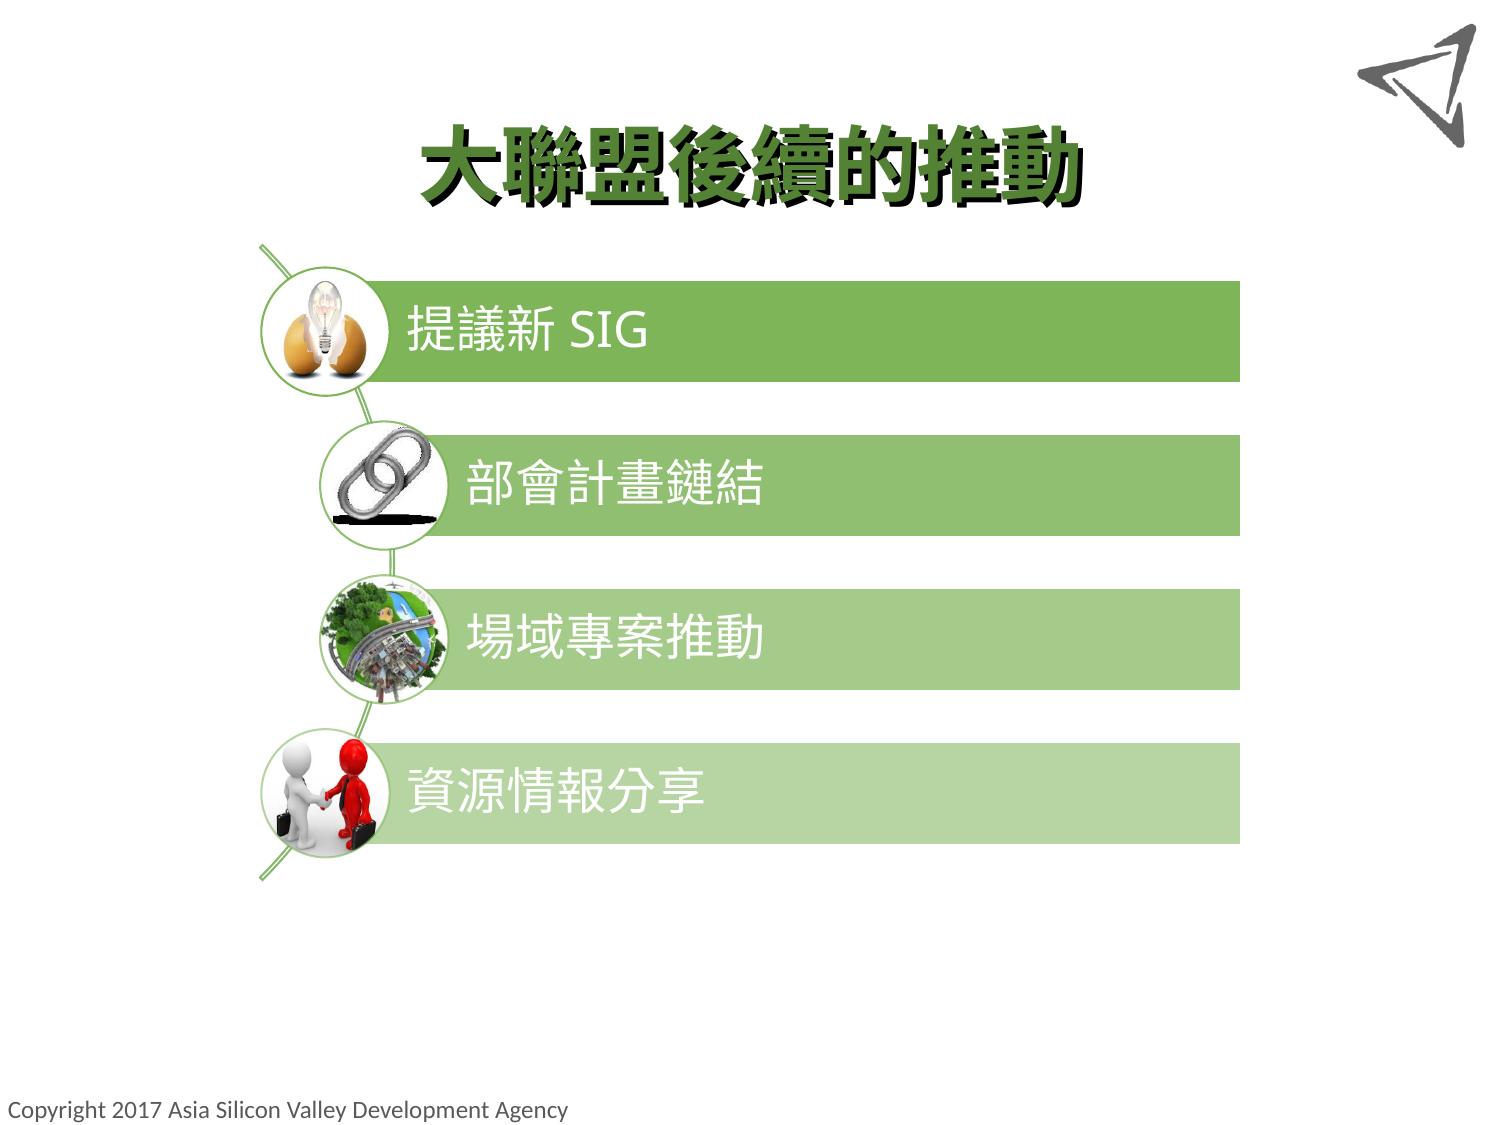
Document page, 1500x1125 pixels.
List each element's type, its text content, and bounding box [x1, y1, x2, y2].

text_box [261, 267, 390, 396]
text_box 部會計畫鏈結 [424, 434, 1241, 537]
text_box 提議新SIG [365, 280, 1241, 383]
text_box 場域專案推動 [424, 588, 1241, 691]
title 大聯盟後續的推動 [103, 59, 1397, 278]
text_box [261, 729, 390, 858]
text_box [320, 421, 449, 550]
text_box 資源情報分享 [364, 741, 1241, 845]
text_box [320, 575, 449, 704]
